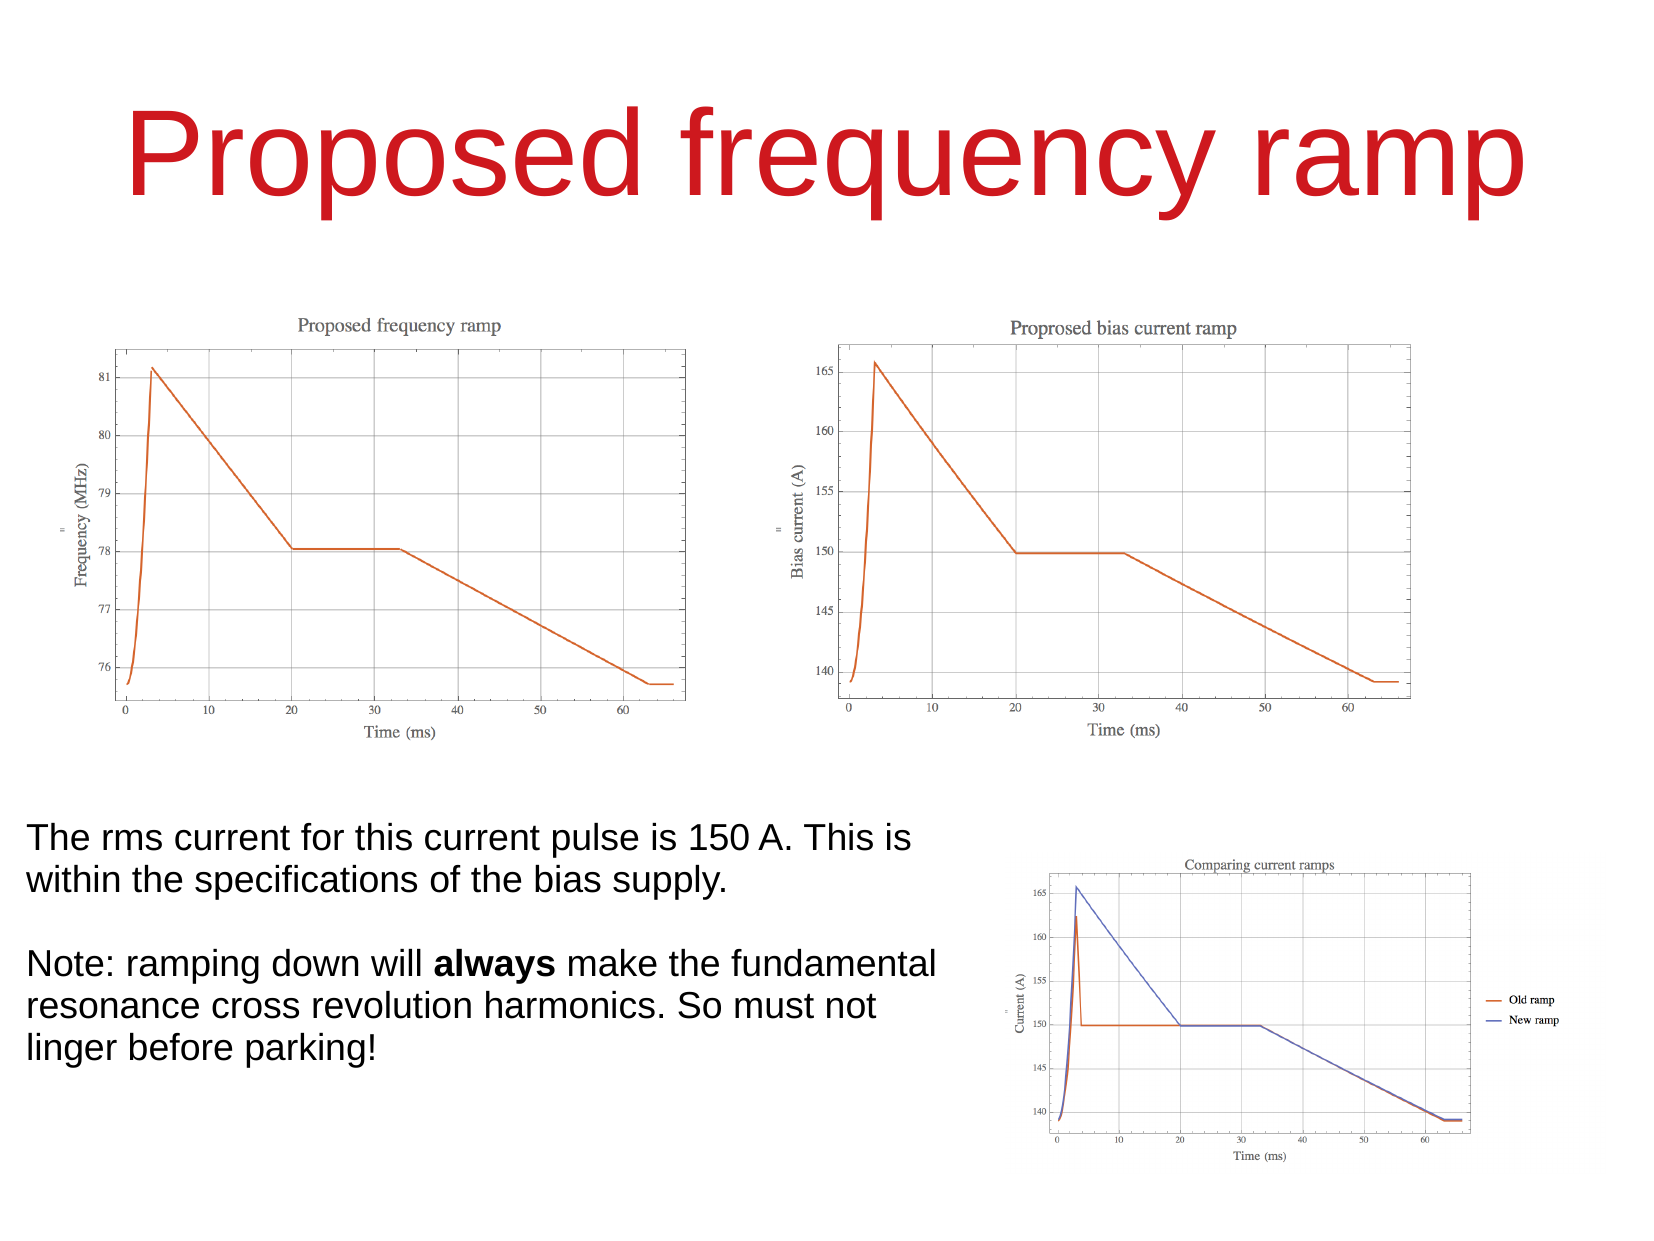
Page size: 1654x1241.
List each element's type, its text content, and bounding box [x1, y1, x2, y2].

picture [1005, 852, 1606, 1174]
title Proposed frequency ramp [82, 49, 1571, 257]
picture [60, 314, 736, 762]
text_box The rms current for this current pulse is 150 A. This is within the specifications of the bias supply. Note: ramping down will always make the fundamental resonance cross revolution harmonics. So must not linger before parking! [11, 809, 972, 1077]
picture [776, 314, 1452, 762]
